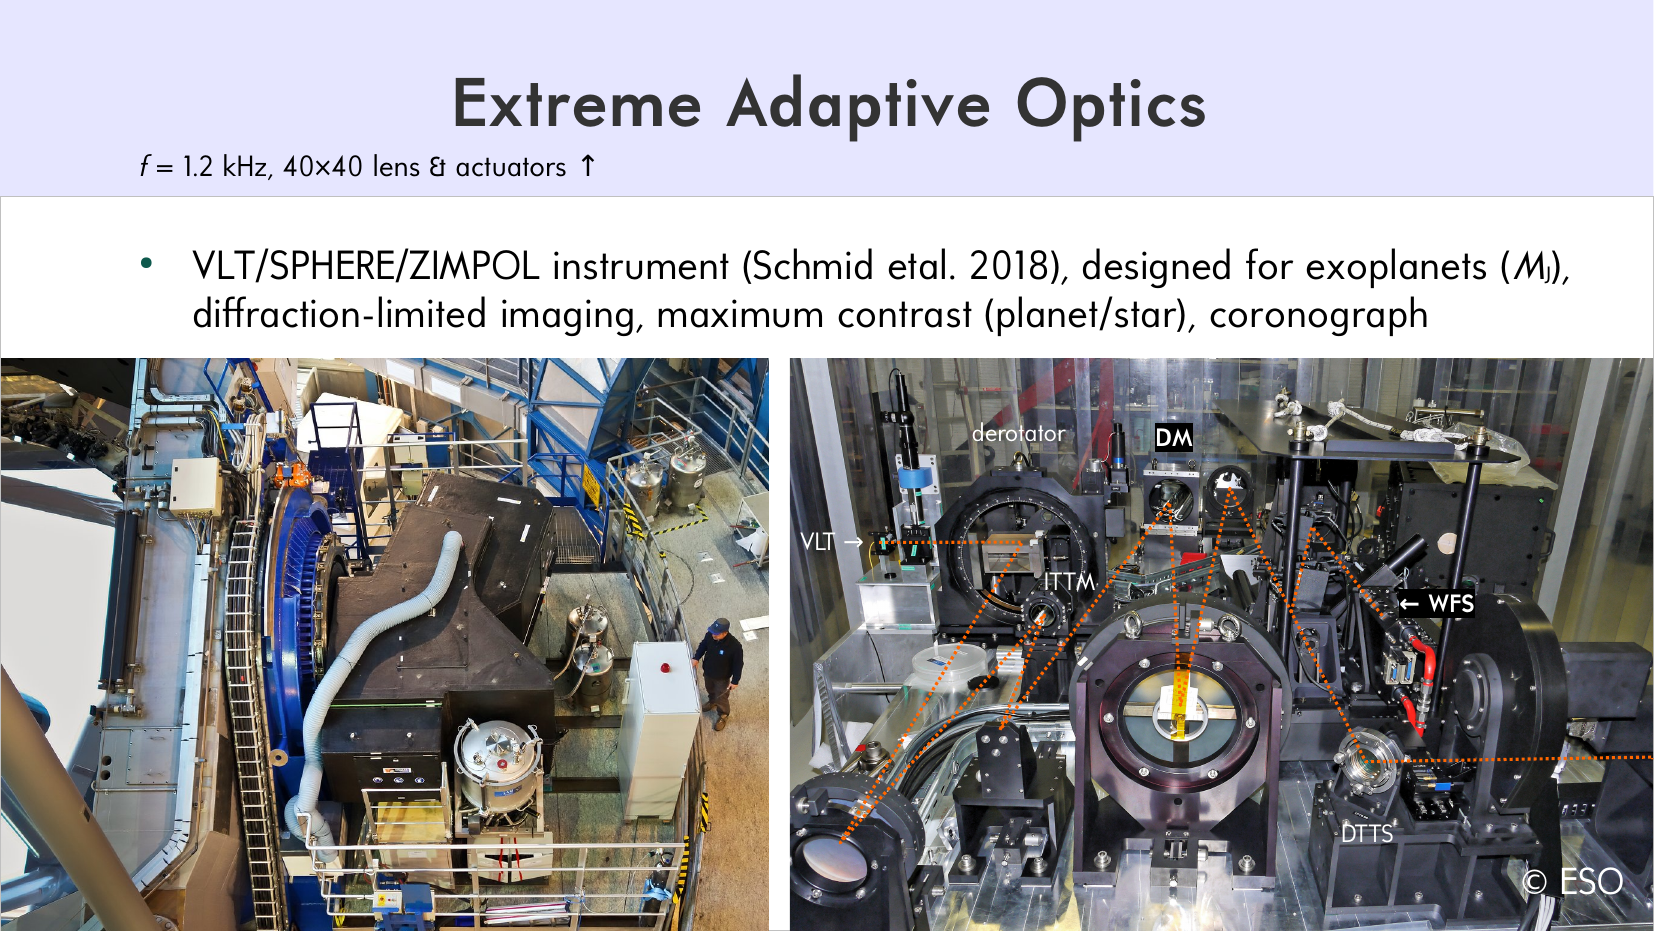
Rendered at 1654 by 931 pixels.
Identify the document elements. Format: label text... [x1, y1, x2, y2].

text_box ← WFS [1384, 581, 1490, 626]
list VLT/SPHERE/ZIMPOL instrument (Schmid etal. 2018), designed for exoplanets (MJ), diffraction-limited imaging, maximum contrast (planet/star), coronograph [121, 240, 1573, 781]
text_box VLT → [785, 519, 880, 564]
picture [789, 358, 1654, 931]
text_box ITTM [1029, 559, 1111, 604]
text_box DTTS [1326, 811, 1409, 856]
text_box derotator [956, 410, 1082, 455]
text_box f = 1.2 kHz, 40×40 lens & actuators ↑ [123, 141, 616, 191]
picture [1, 358, 769, 931]
text_box DM [1140, 415, 1208, 460]
text_box © ESO [1506, 851, 1640, 911]
title Extreme Adaptive Optics [124, 23, 1537, 179]
